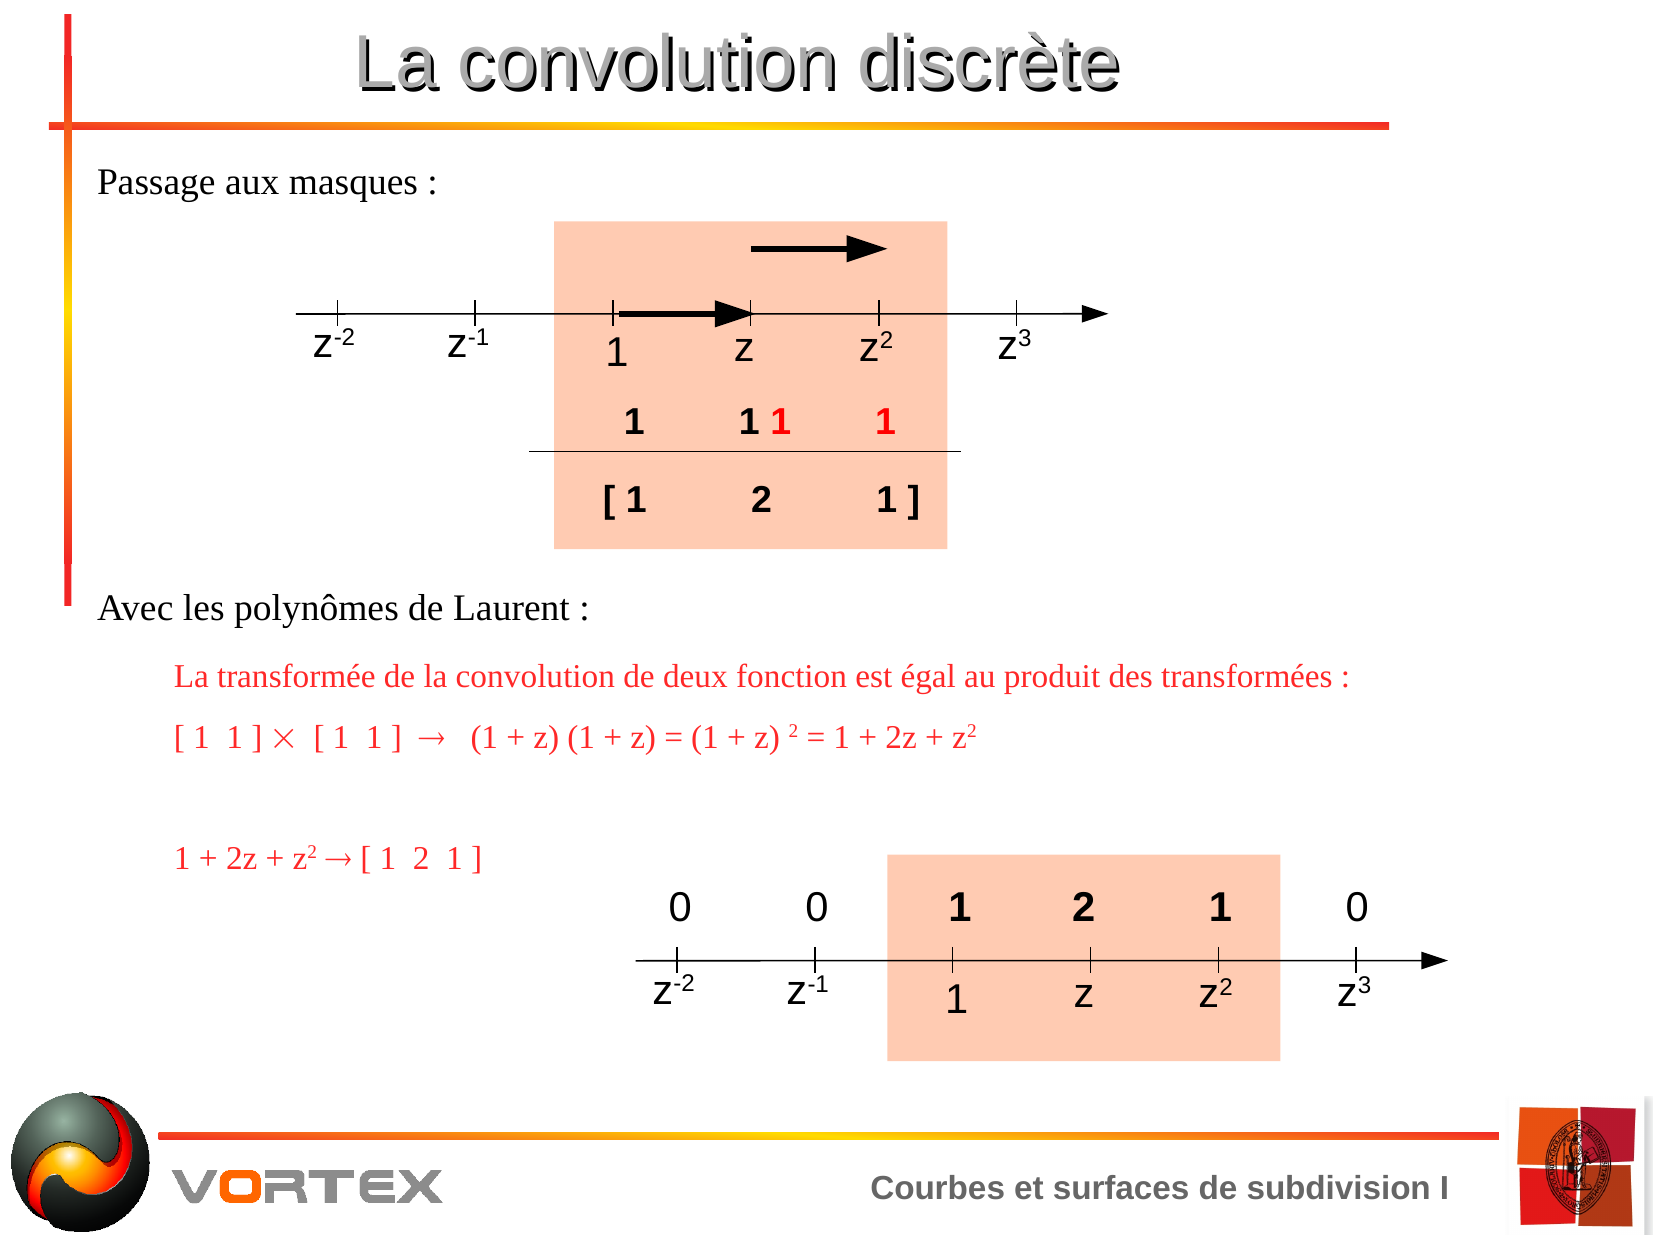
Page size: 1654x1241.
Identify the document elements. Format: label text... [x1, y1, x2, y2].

text_box z2 [1183, 962, 1290, 1046]
text_box 1 1 1 1 [588, 393, 1065, 456]
text_box z-1 [771, 959, 878, 1043]
text_box 1 [930, 968, 1037, 1051]
text_box 2 [1057, 875, 1164, 959]
text_box 0 [790, 875, 897, 959]
text_box [887, 988, 1281, 1062]
text_box z3 [1322, 960, 1429, 1044]
text_box z2 [844, 315, 951, 393]
text_box 1 [933, 875, 1040, 959]
text_box 1 [590, 321, 697, 393]
picture [1505, 1096, 1653, 1235]
text_box z-2 [297, 312, 405, 395]
text_box [ 1 2 1 ] [588, 471, 943, 581]
list Passage aux masques : Avec les polynômes de Laurent : La transformée de la convolution de deux fonction est égal au produit des transformées : [ 1 1 ]  [ 1 1 ]  (1 + z) (1 + z) = (1 + z) 2 = 1 + 2z + z2 1 + 2z + z2  [ 1 2 1 ] [79, 160, 1569, 988]
text_box 0 [653, 875, 761, 959]
picture [11, 1092, 443, 1232]
title La convolution discrète [82, 4, 1392, 120]
text_box z-2 [637, 958, 744, 1042]
text_box z [719, 315, 826, 393]
text_box z-1 [432, 312, 539, 396]
text_box 0 [1330, 875, 1438, 959]
text_box z [1058, 962, 1165, 1046]
text_box 1 [1194, 875, 1301, 959]
text_box z3 [982, 313, 1089, 397]
